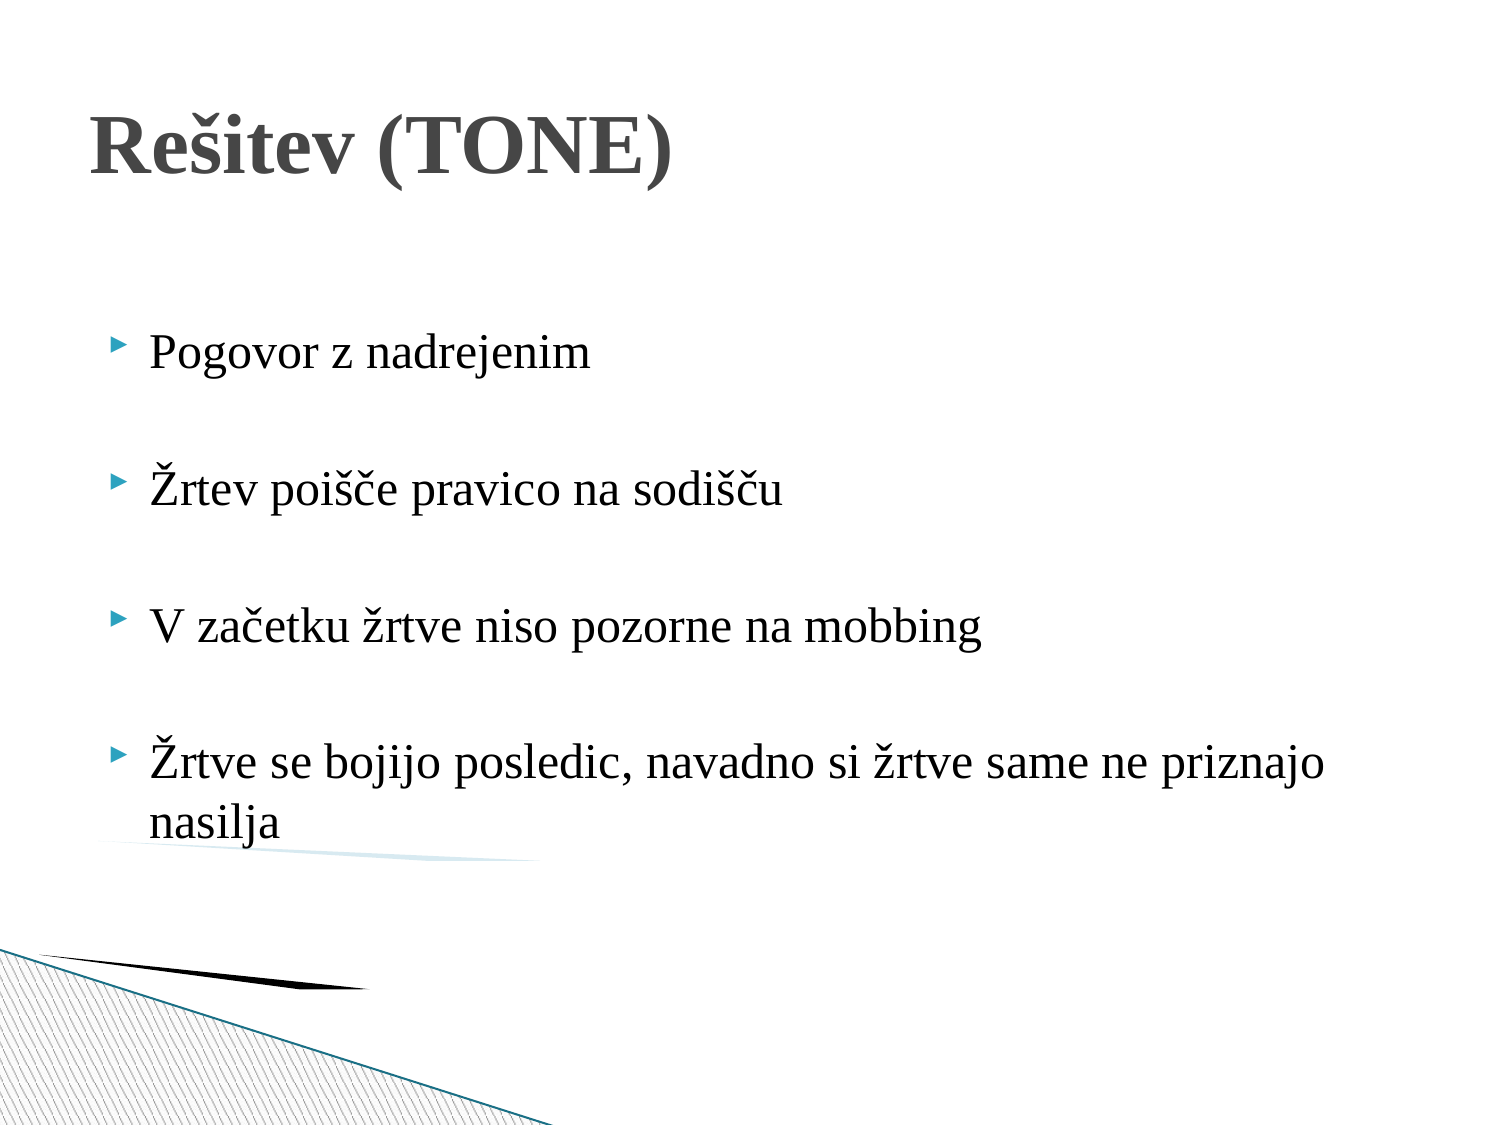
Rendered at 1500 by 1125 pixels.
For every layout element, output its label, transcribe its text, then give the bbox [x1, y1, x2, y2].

list Pogovor z nadrejenim Žrtev poišče pravico na sodišču V začetku žrtve niso pozorne na mobbing Žrtve se bojijo posledic, navadno si žrtve same ne priznajo nasilja [75, 243, 1425, 986]
picture [0, 952, 543, 1125]
title Rešitev (TONE) [75, 45, 1425, 233]
